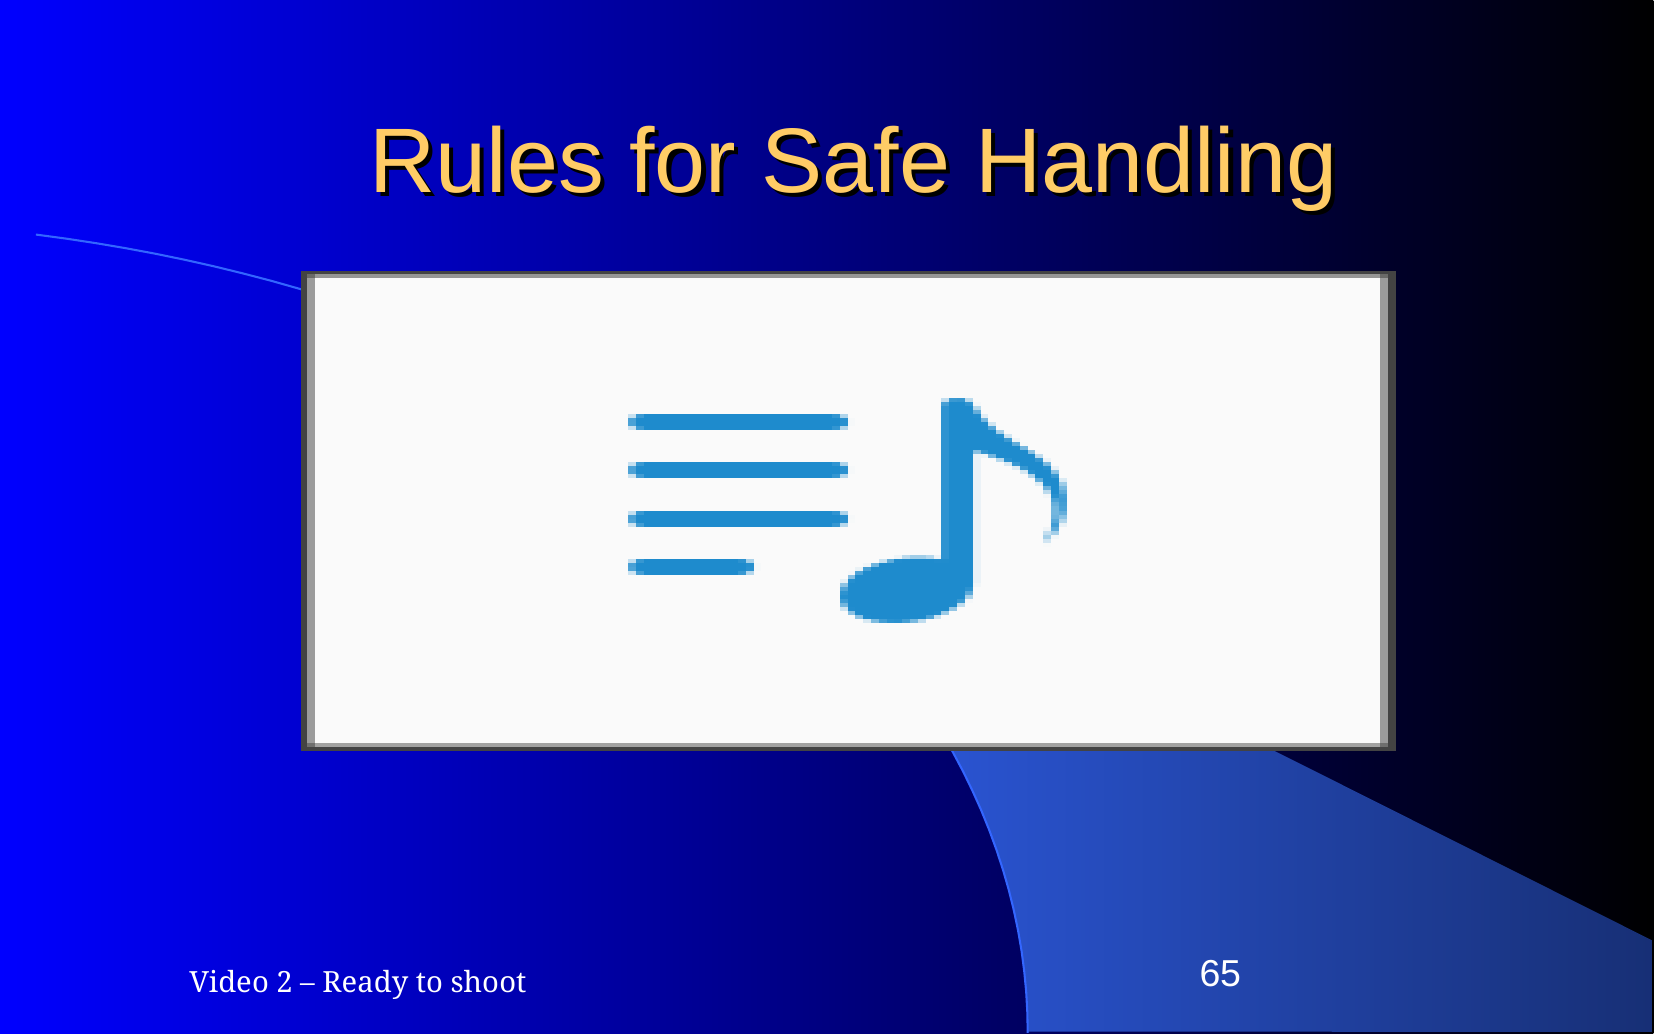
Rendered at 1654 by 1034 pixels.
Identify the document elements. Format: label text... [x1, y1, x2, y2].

text_box [300, 270, 1397, 752]
text_box Video 2 – Ready to shoot [99, 280, 1588, 920]
text_box Rules for Safe Handling [110, 45, 1599, 219]
text_box <number> [1184, 941, 1571, 1011]
